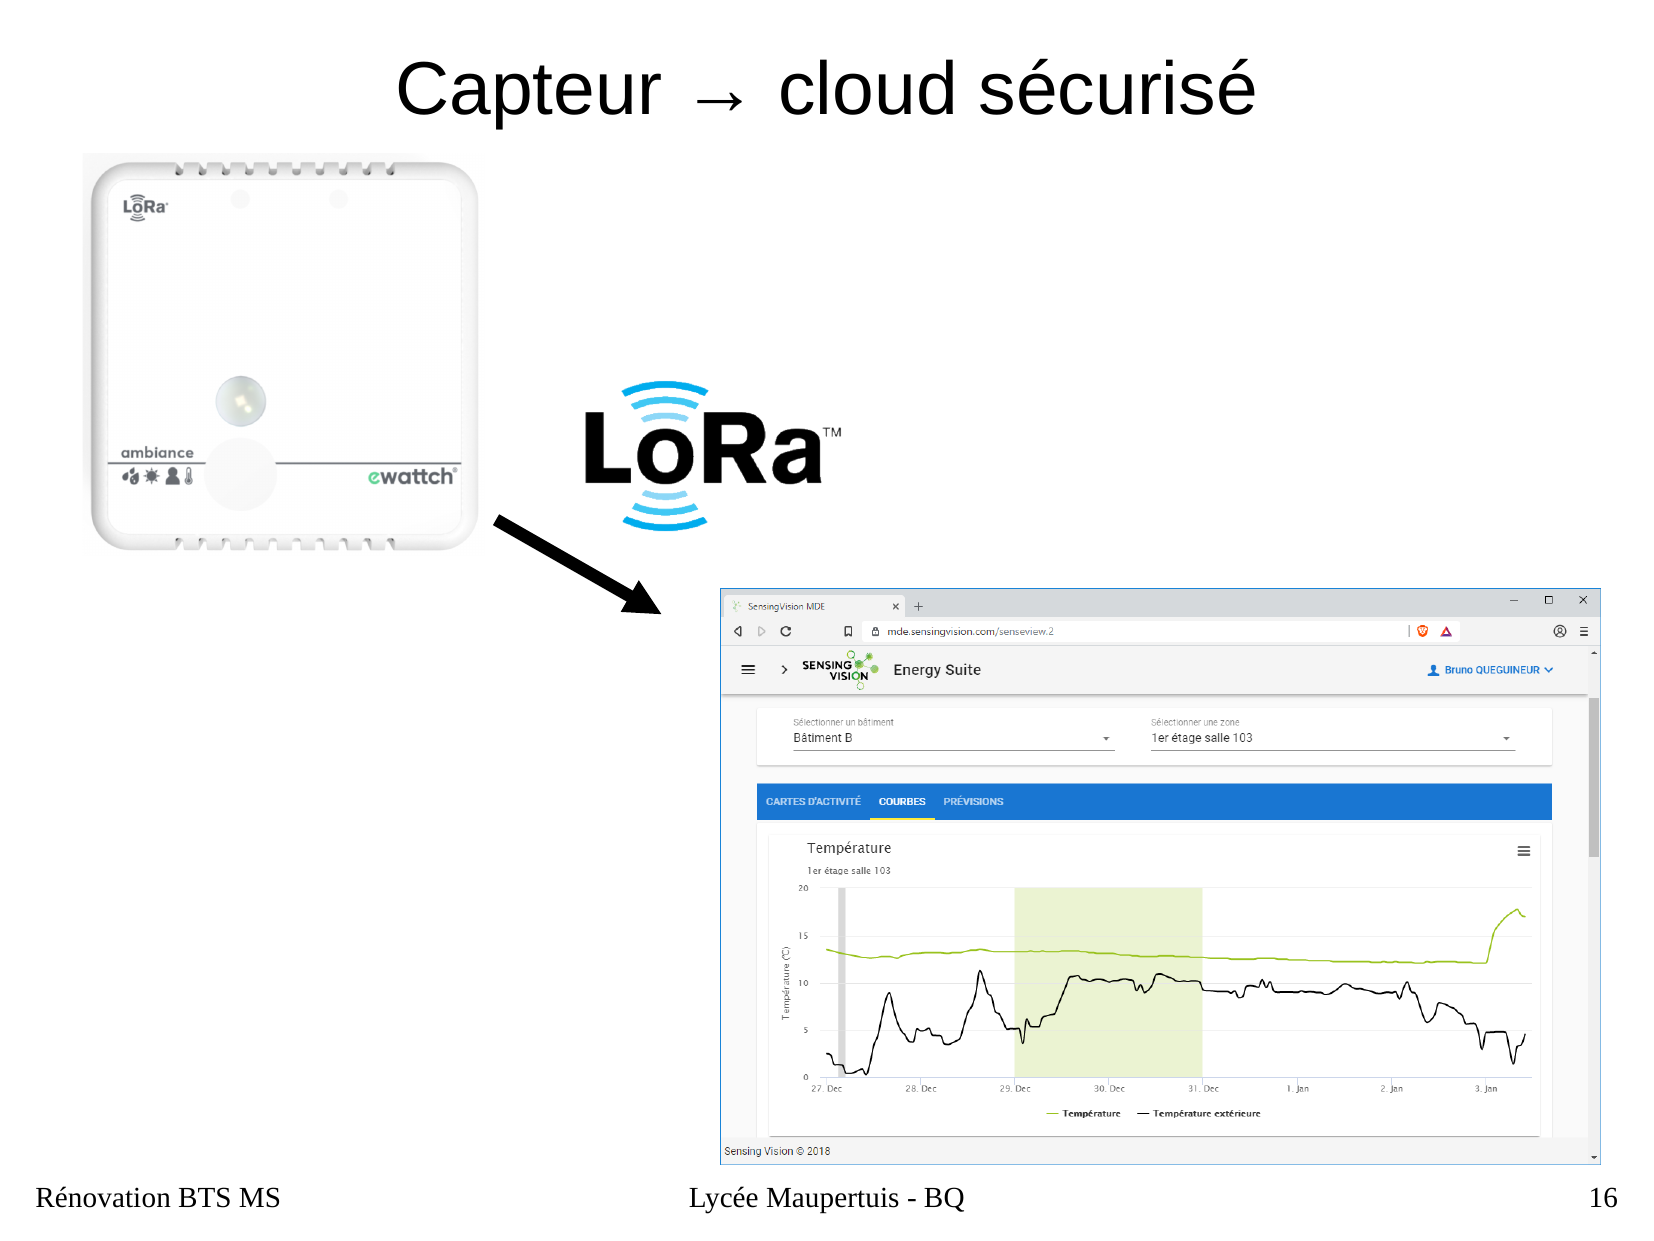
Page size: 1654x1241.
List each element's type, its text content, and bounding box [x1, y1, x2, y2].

title Capteur → cloud sécurisé [35, 35, 1619, 142]
picture [568, 373, 851, 537]
picture [720, 588, 1601, 1165]
picture [82, 153, 485, 556]
